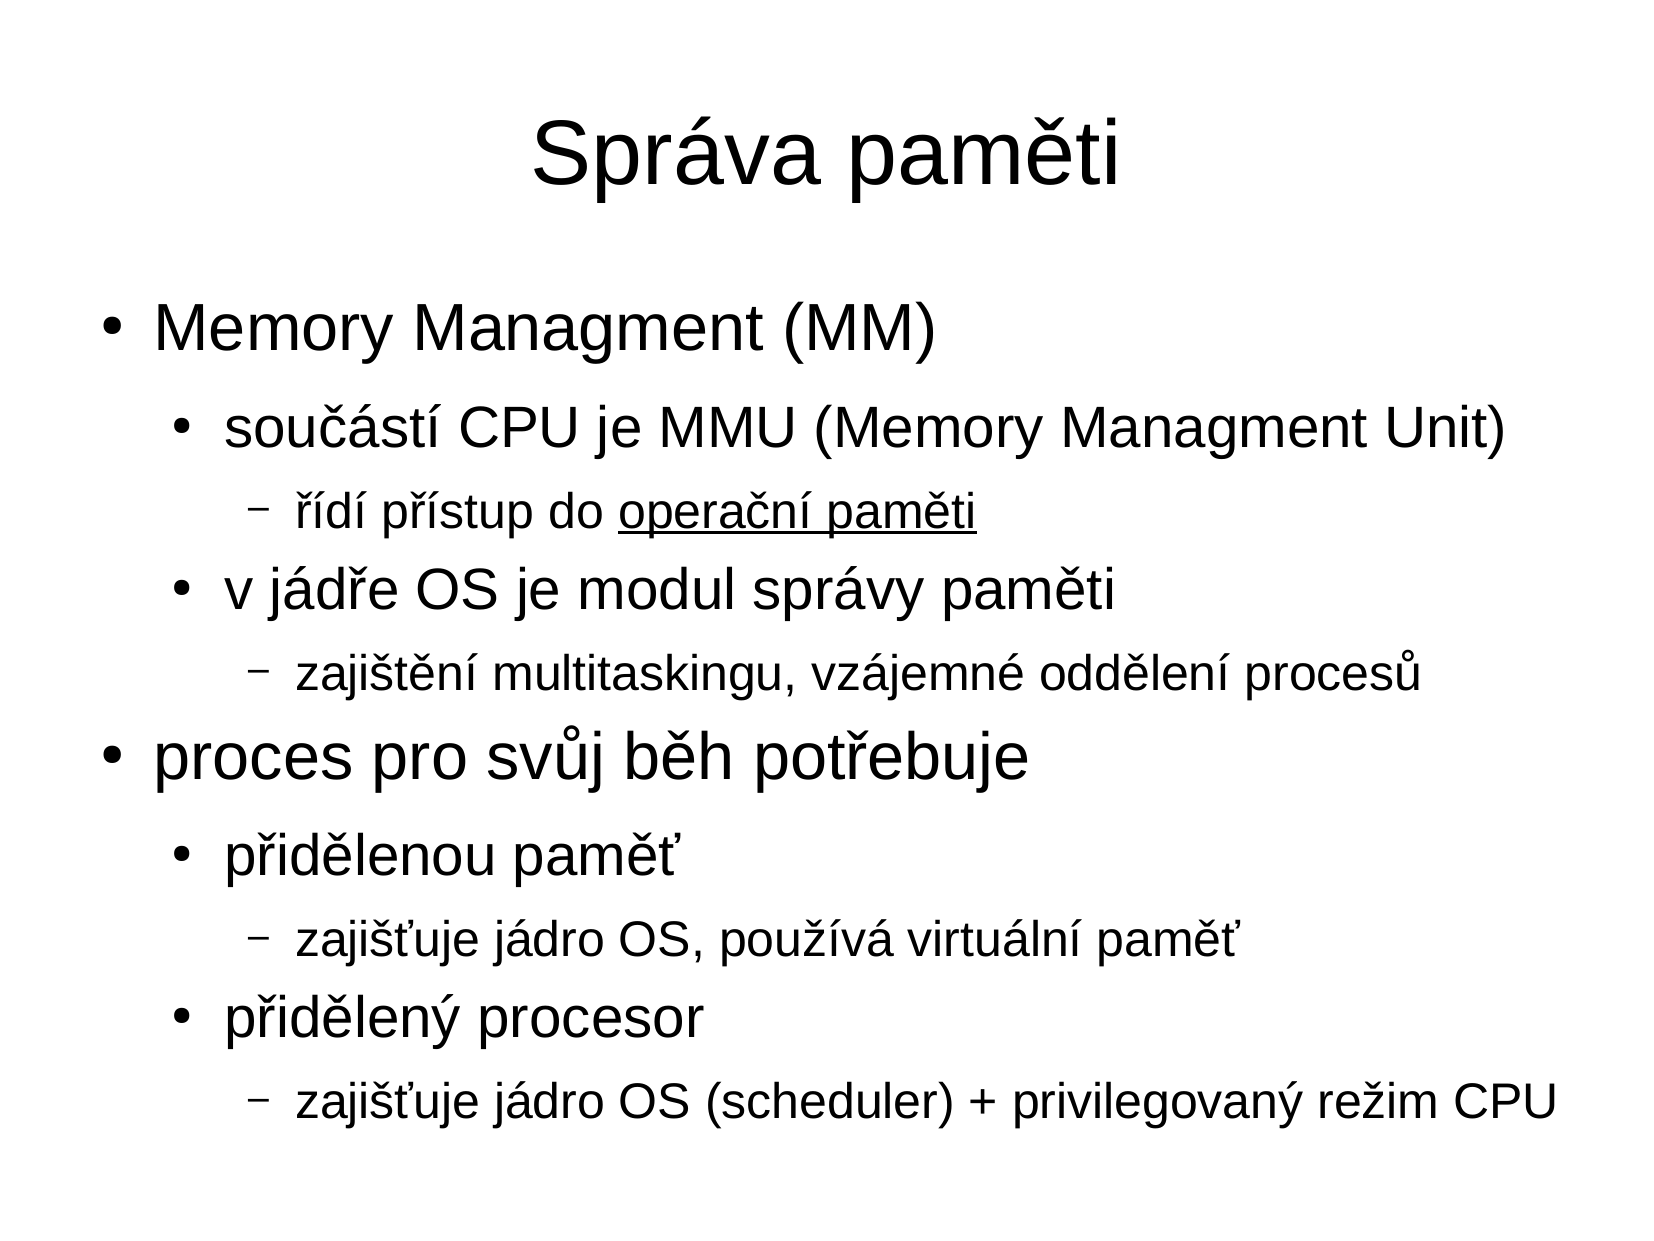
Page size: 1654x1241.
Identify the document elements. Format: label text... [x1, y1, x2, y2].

title Správa paměti [82, 56, 1571, 250]
list Memory Managment (MM) součástí CPU je MMU (Memory Managment Unit) řídí přístup do operační paměti v jádře OS je modul správy paměti zajištění multitaskingu, vzájemné oddělení procesů proces pro svůj běh potřebuje přidělenou paměť zajišťuje jádro OS, používá virtuální paměť přidělený procesor zajišťuje jádro OS (scheduler) + privilegovaný režim CPU [82, 290, 1571, 1129]
